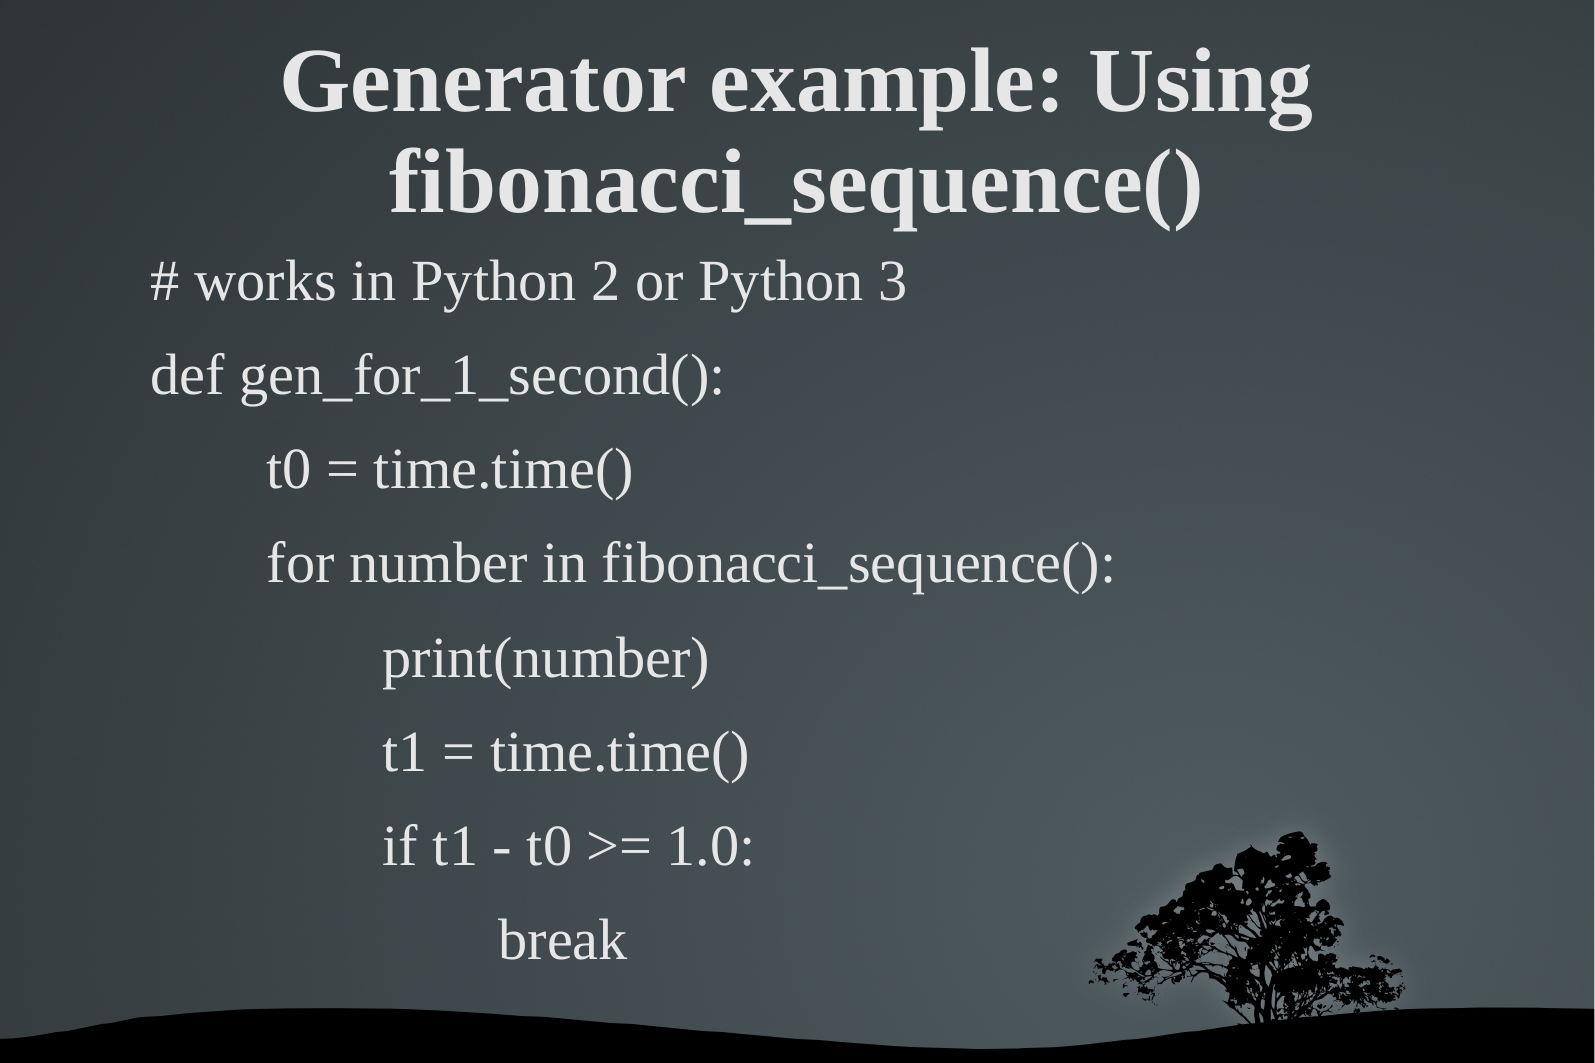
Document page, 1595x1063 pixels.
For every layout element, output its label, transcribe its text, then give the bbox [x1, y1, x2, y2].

picture [0, 0, 1595, 1063]
title Generator example: Using fibonacci_sequence() [79, 11, 1515, 248]
list # works in Python 2 or Python 3 def gen_for_1_second(): t0 = time.time() for number in fibonacci_sequence(): print(number) t1 = time.time() if t1 - t0 >= 1.0: break [79, 248, 1515, 1020]
